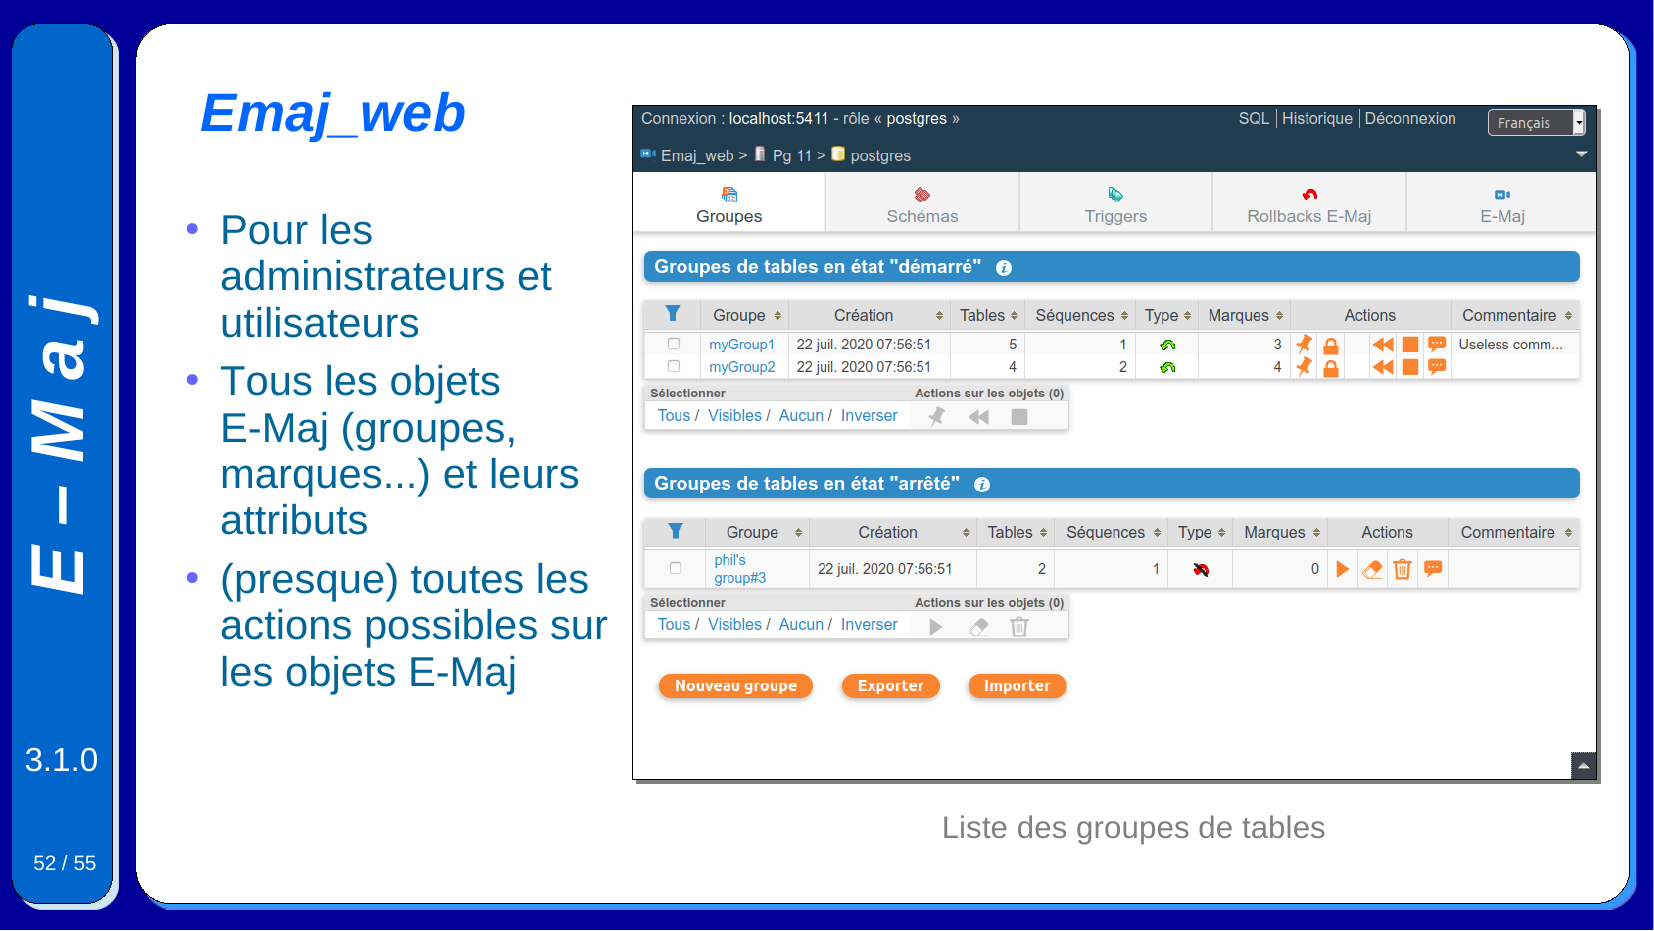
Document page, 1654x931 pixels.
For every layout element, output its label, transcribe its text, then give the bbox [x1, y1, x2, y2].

list Pour les administrateurs et utilisateurs Tous les objets E-Maj (groupes, marques...) et leurs attributs (presque) toutes les actions possibles sur les objets E-Maj [167, 206, 632, 756]
title Emaj_web [200, 34, 1575, 191]
picture [632, 105, 1597, 780]
text_box Liste des groupes de tables [927, 803, 1342, 853]
